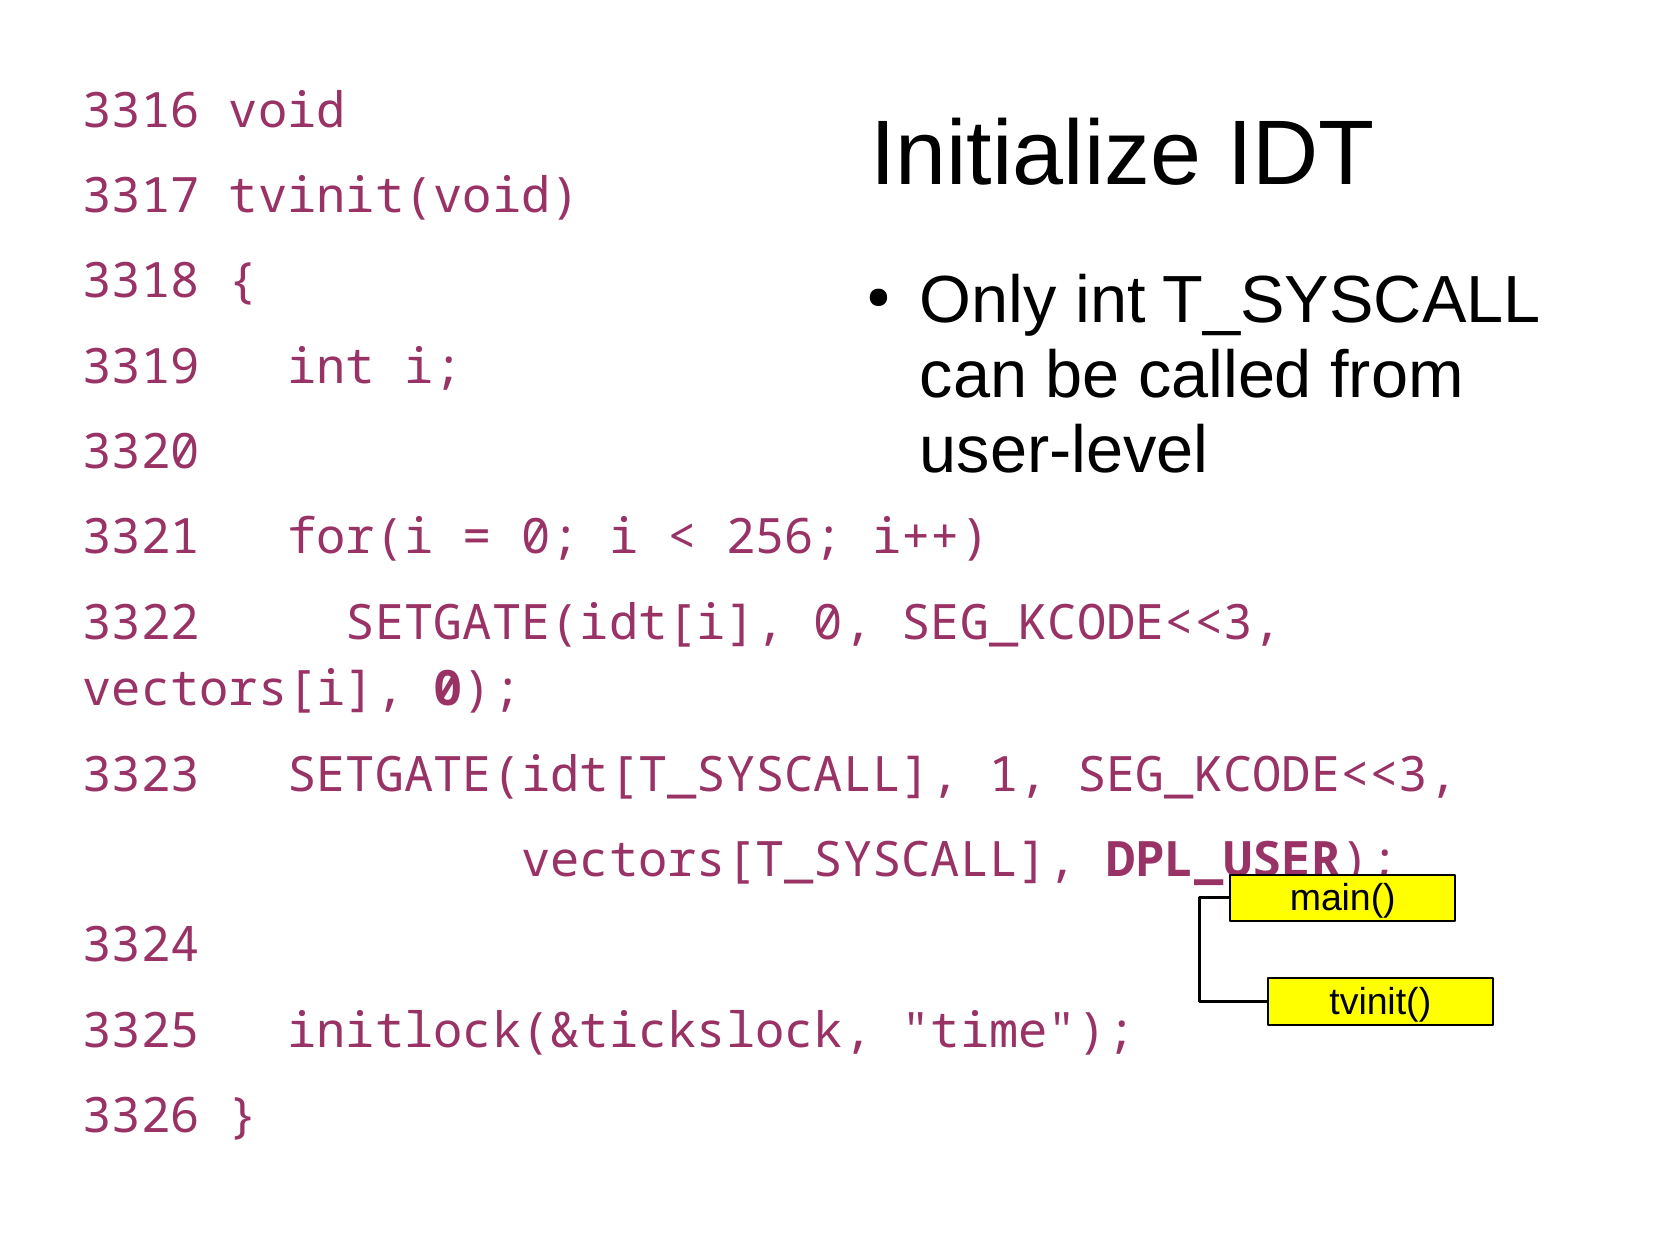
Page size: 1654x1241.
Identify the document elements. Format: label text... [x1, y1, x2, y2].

list 3316 void 3317 tvinit(void) 3318 { 3319 int i; 3320 3321 for(i = 0; i < 256; i++) 3322 SETGATE(idt[i], 0, SEG_KCODE<<3, vectors[i], 0); 3323 SETGATE(idt[T_SYSCALL], 1, SEG_KCODE<<3, vectors[T_SYSCALL], DPL_USER); 3324 3325 initlock(&tickslock, "time"); 3326 } [82, 75, 1571, 1163]
list Only int T_SYSCALL can be called from user-level [848, 262, 1576, 682]
text_box main() [1230, 874, 1456, 921]
text_box tvinit() [1267, 978, 1493, 1025]
title Initialize IDT [675, 49, 1571, 257]
